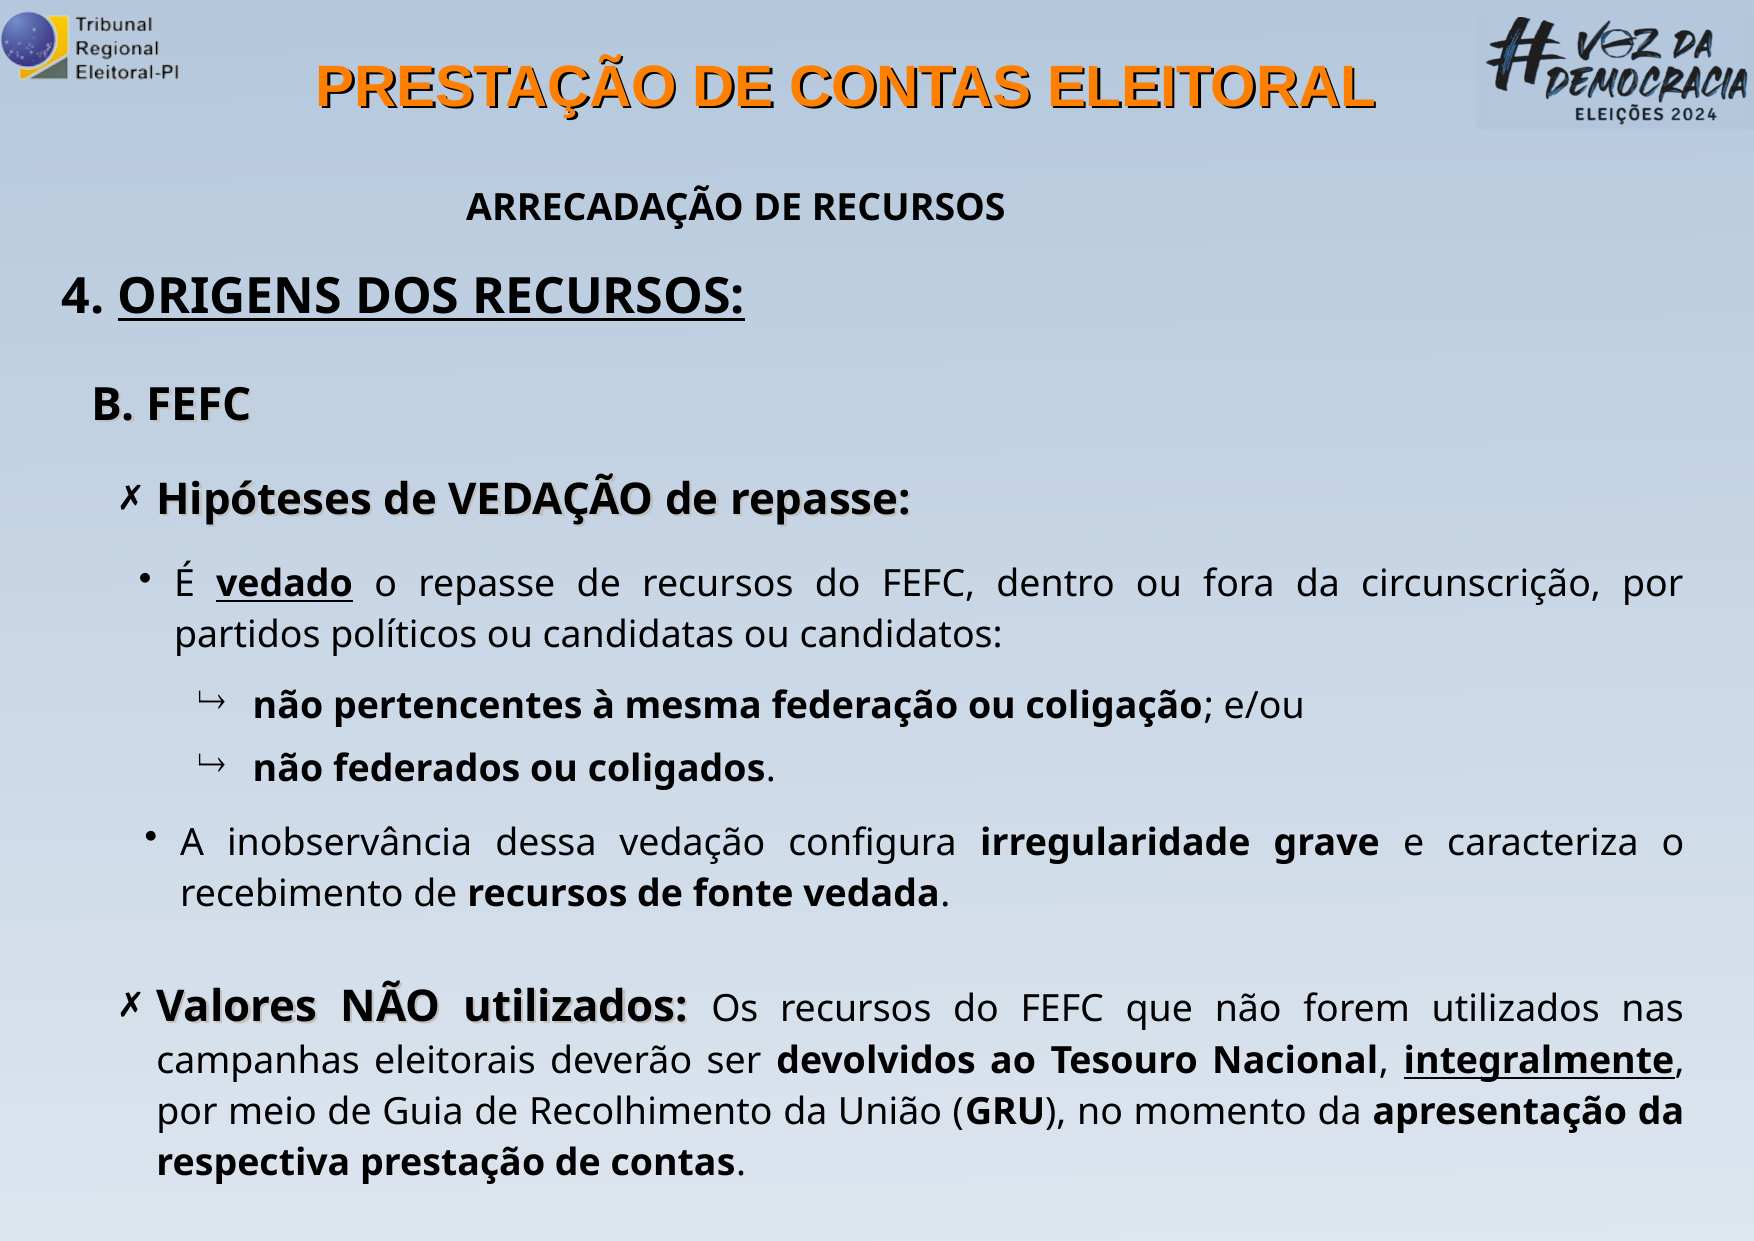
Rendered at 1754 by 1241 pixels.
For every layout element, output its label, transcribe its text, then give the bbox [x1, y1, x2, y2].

text_box ARRECADAÇÃO DE RECURSOS [451, 173, 1206, 240]
title PRESTAÇÃO DE CONTAS ELEITORAL [138, 53, 1554, 196]
subtitle ORIGENS DOS RECURSOS: B. FEFC Hipóteses de VEDAÇÃO de repasse: É vedado o repasse de recursos do FEFC, dentro ou fora da circunscrição, por partidos políticos ou candidatas ou candidatos: não pertencentes à mesma federação ou coligação; e/ou não federados ou coligados. A inobservância dessa vedação configura irregularidade grave e caracteriza o recebimento de recursos de fonte vedada. Valores NÃO utilizados: Os recursos do FEFC que não forem utilizados nas campanhas eleitorais deverão ser devolvidos ao Tesouro Nacional, integralmente, por meio de Guia de Recolhimento da União (GRU), no momento da apresentação da respectiva prestação de contas. [61, 260, 1685, 1172]
picture [0, 11, 195, 87]
